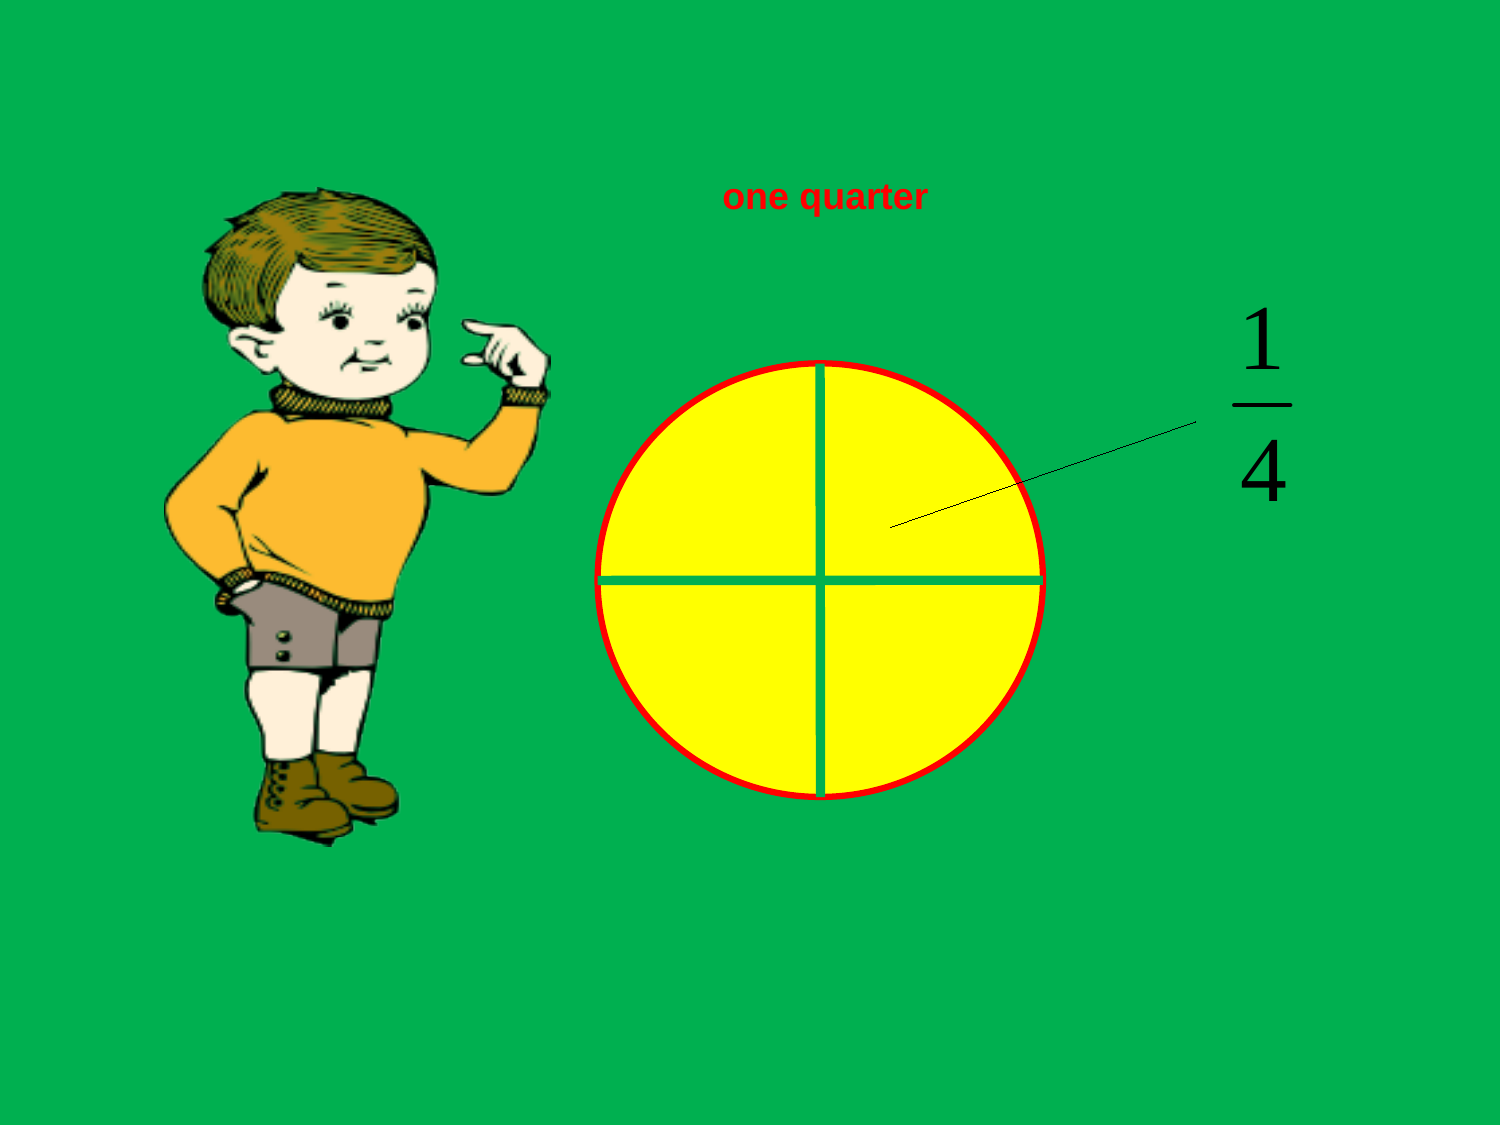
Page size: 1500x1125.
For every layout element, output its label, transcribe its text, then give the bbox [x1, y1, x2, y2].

chart [1218, 281, 1313, 522]
text_box one quarter [707, 163, 944, 225]
text_box [597, 363, 815, 575]
text_box [597, 586, 815, 797]
picture [164, 187, 551, 847]
text_box [825, 585, 1043, 797]
text_box [825, 363, 1043, 575]
